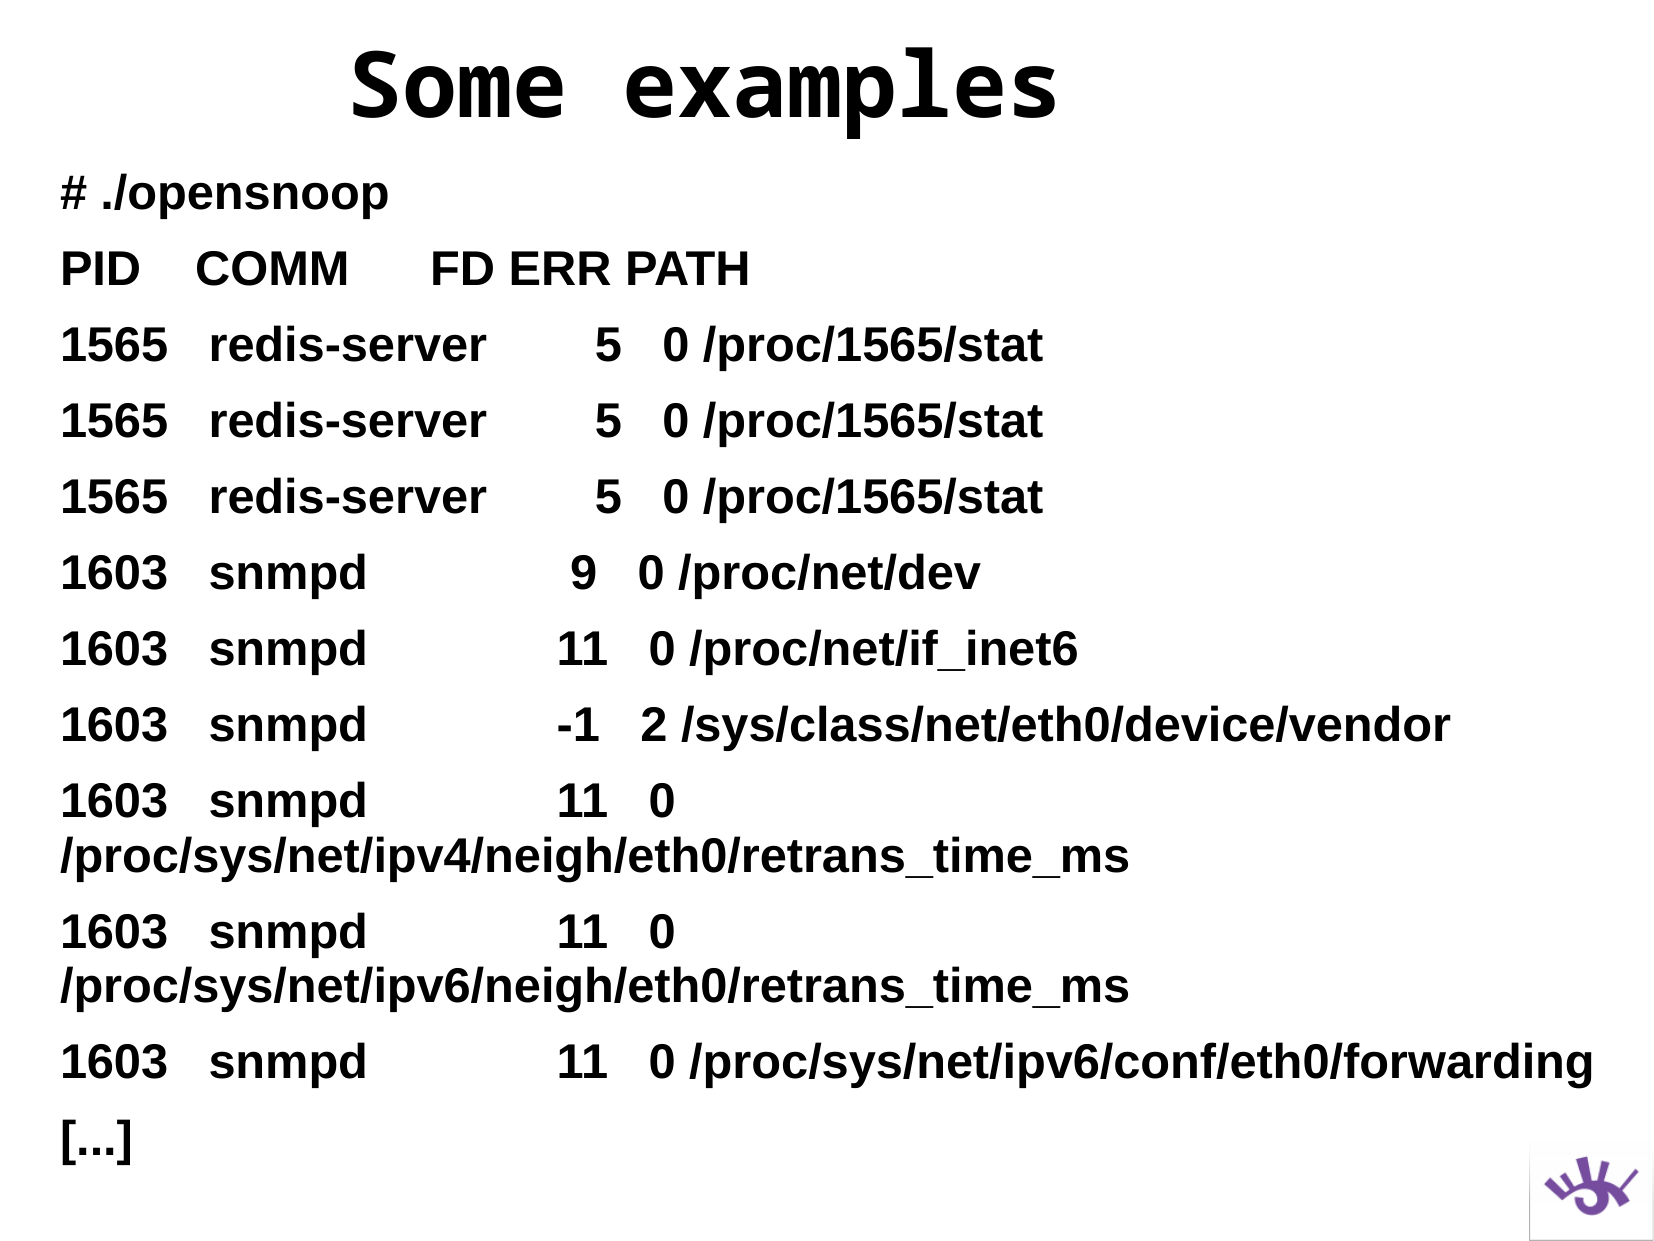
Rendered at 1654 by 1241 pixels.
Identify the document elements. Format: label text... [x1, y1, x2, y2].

title Some examples [75, 27, 1336, 137]
picture [1529, 1134, 1654, 1241]
list # ./opensnoop PID COMM FD ERR PATH 1565 redis-server 5 0 /proc/1565/stat 1565 redis-server 5 0 /proc/1565/stat 1565 redis-server 5 0 /proc/1565/stat 1603 snmpd 9 0 /proc/net/dev 1603 snmpd 11 0 /proc/net/if_inet6 1603 snmpd -1 2 /sys/class/net/eth0/device/vendor 1603 snmpd 11 0 /proc/sys/net/ipv4/neigh/eth0/retrans_time_ms 1603 snmpd 11 0 /proc/sys/net/ipv6/neigh/eth0/retrans_time_ms 1603 snmpd 11 0 /proc/sys/net/ipv6/conf/eth0/forwarding [...] [60, 165, 1606, 1216]
